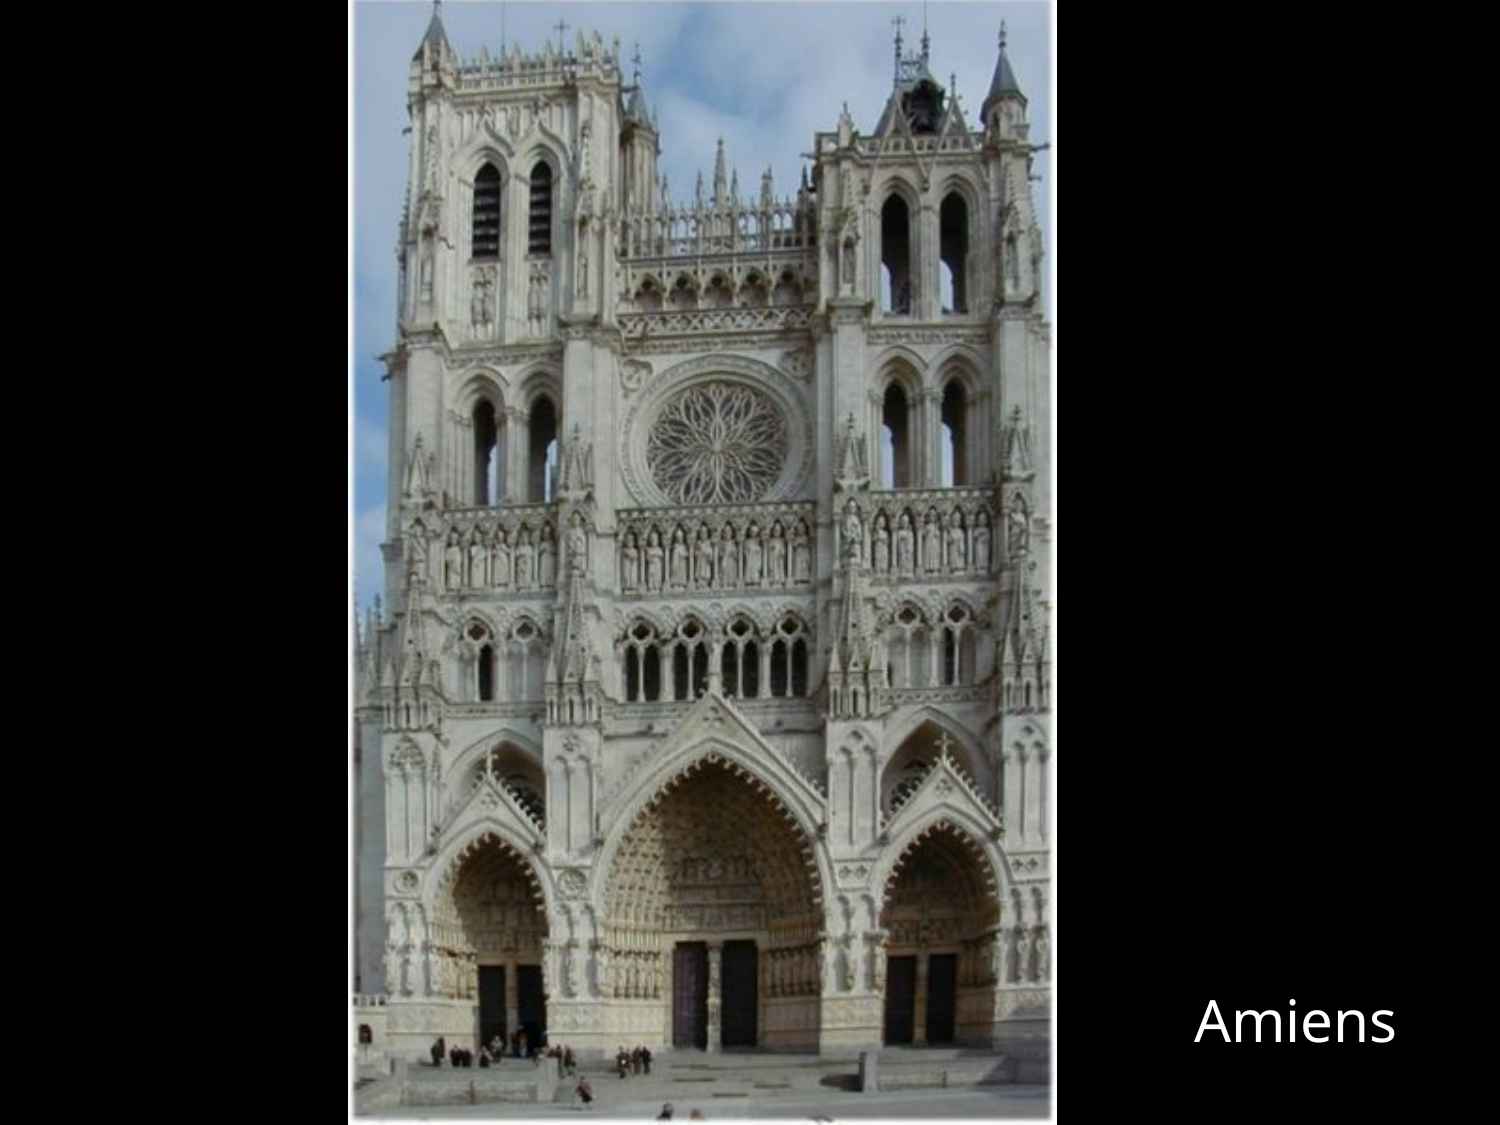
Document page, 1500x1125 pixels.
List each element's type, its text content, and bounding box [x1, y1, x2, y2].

text_box Amiens [1179, 976, 1413, 1062]
picture [348, 0, 1057, 1125]
